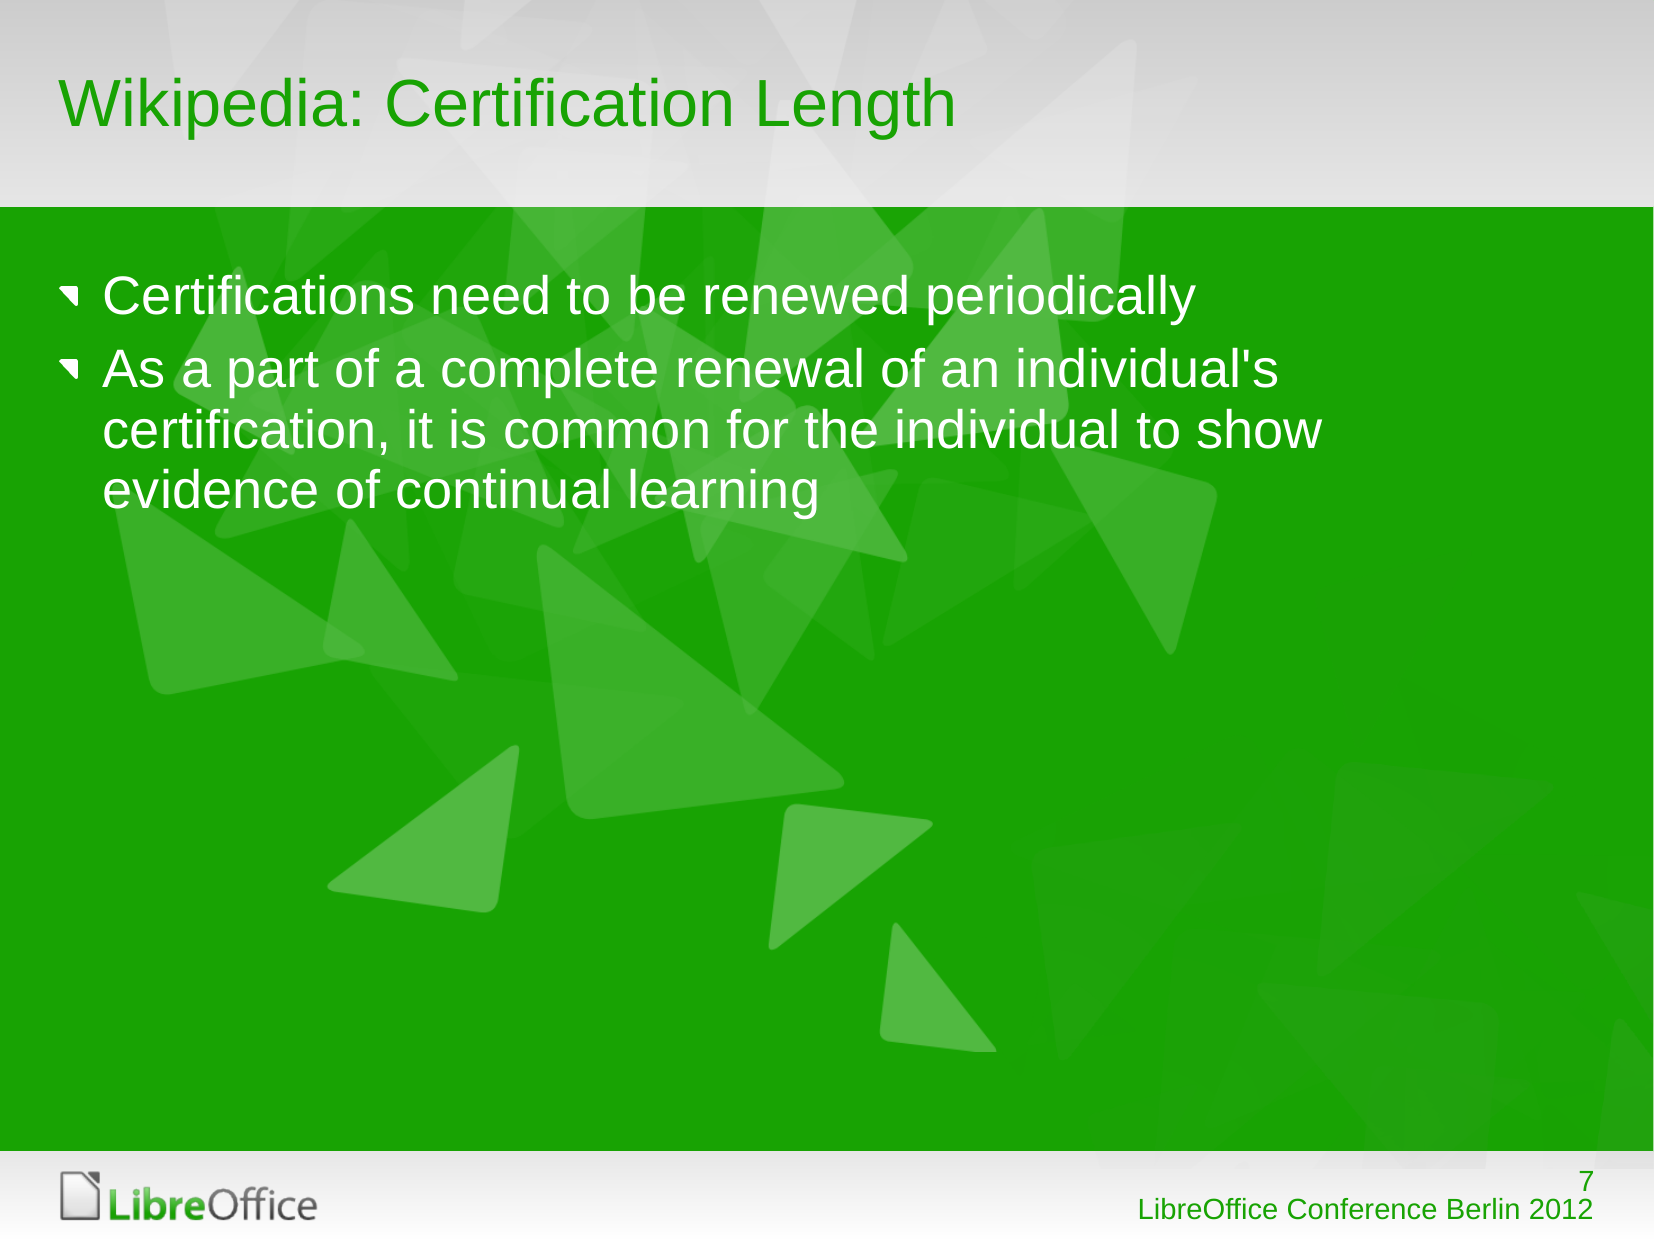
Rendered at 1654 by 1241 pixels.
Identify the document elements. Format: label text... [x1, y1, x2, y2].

picture [41, 1152, 337, 1240]
title Wikipedia: Certification Length [59, 29, 1595, 178]
picture [0, 0, 1654, 1169]
list Certifications need to be renewed periodically As a part of a complete renewal of an individual's certification, it is common for the individual to show evidence of continual learning [59, 265, 1595, 521]
